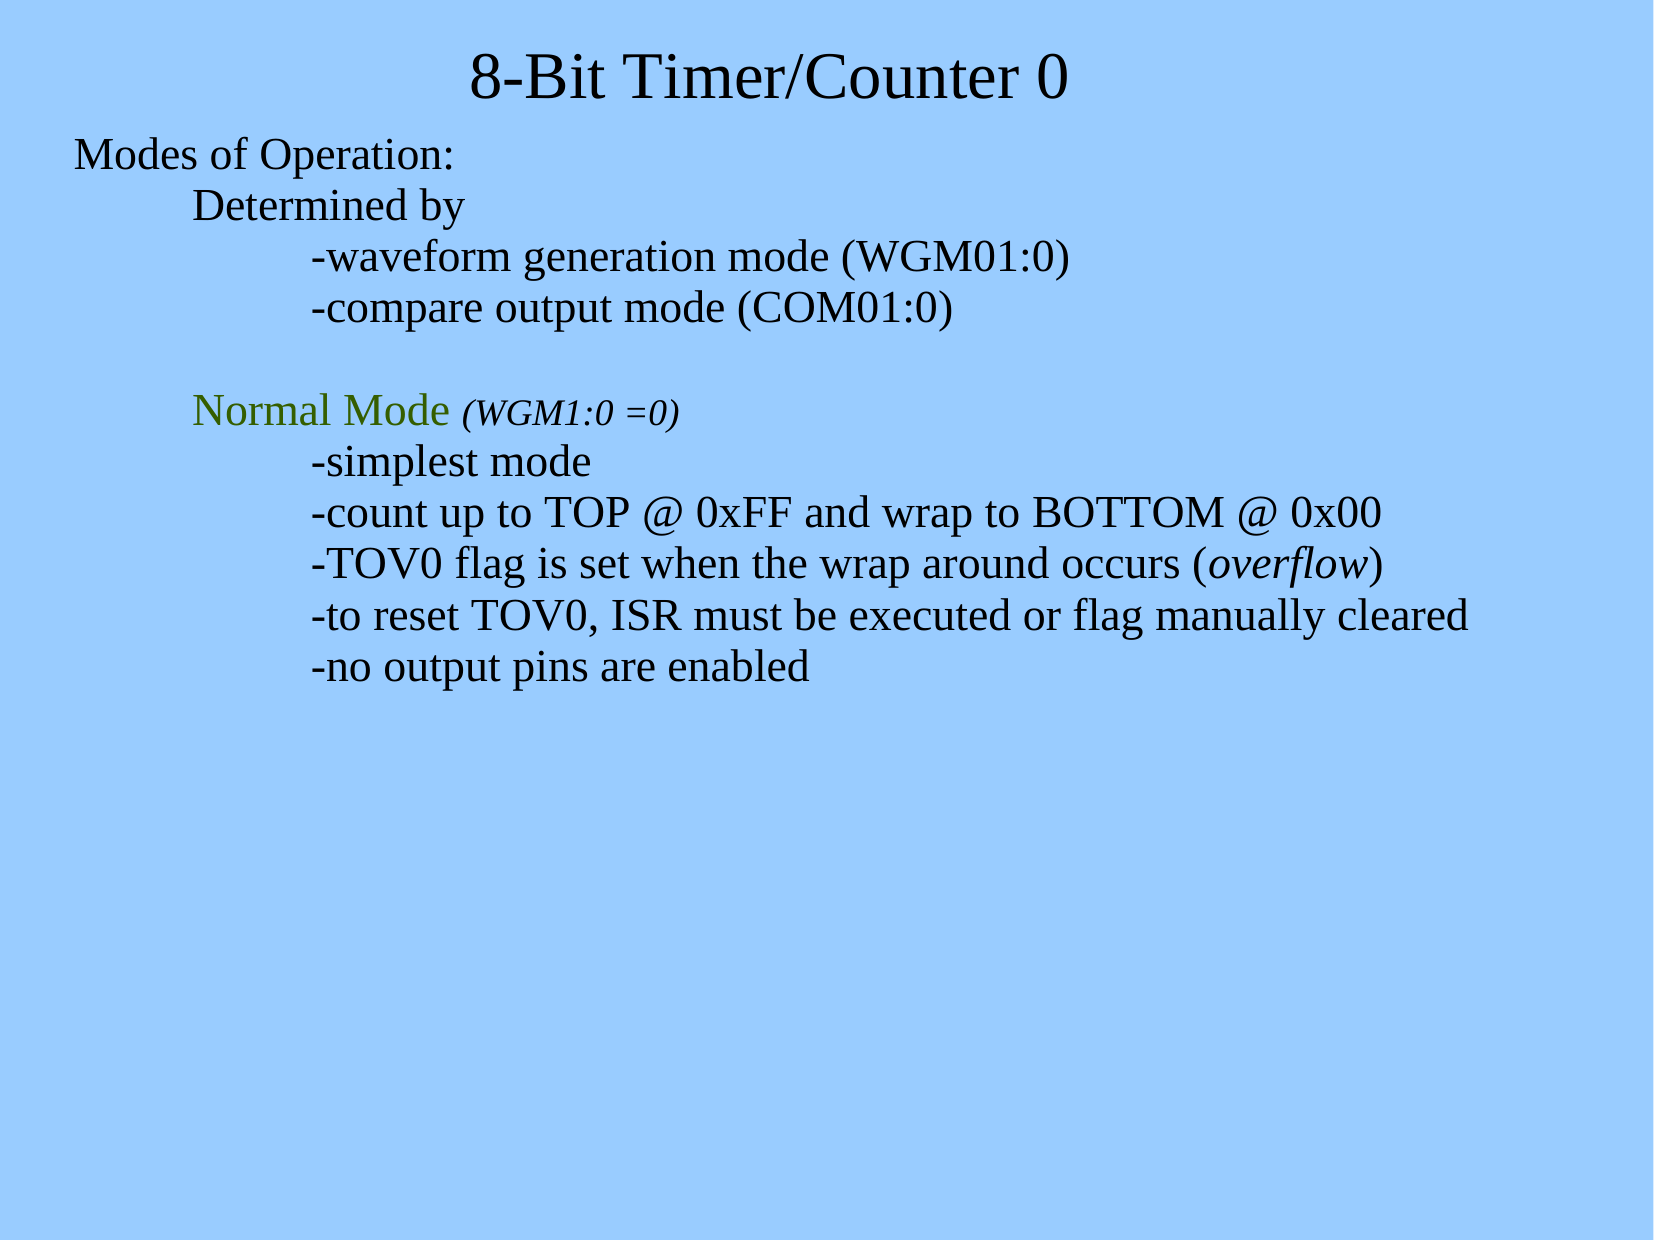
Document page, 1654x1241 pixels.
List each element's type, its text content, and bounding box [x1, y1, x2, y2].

text_box Modes of Operation: Determined by -waveform generation mode (WGM01:0) -compare output mode (COM01:0) Normal Mode (WGM1:0 =0) -simplest mode -count up to TOP @ 0xFF and wrap to BOTTOM @ 0x00 -TOV0 flag is set when the wrap around occurs (overflow) -to reset TOV0, ISR must be executed or flag manually cleared -no output pins are enabled [73, 128, 1574, 896]
text_box [82, 212, 1549, 320]
text_box 8-Bit Timer/Counter 0 [470, 38, 1070, 113]
